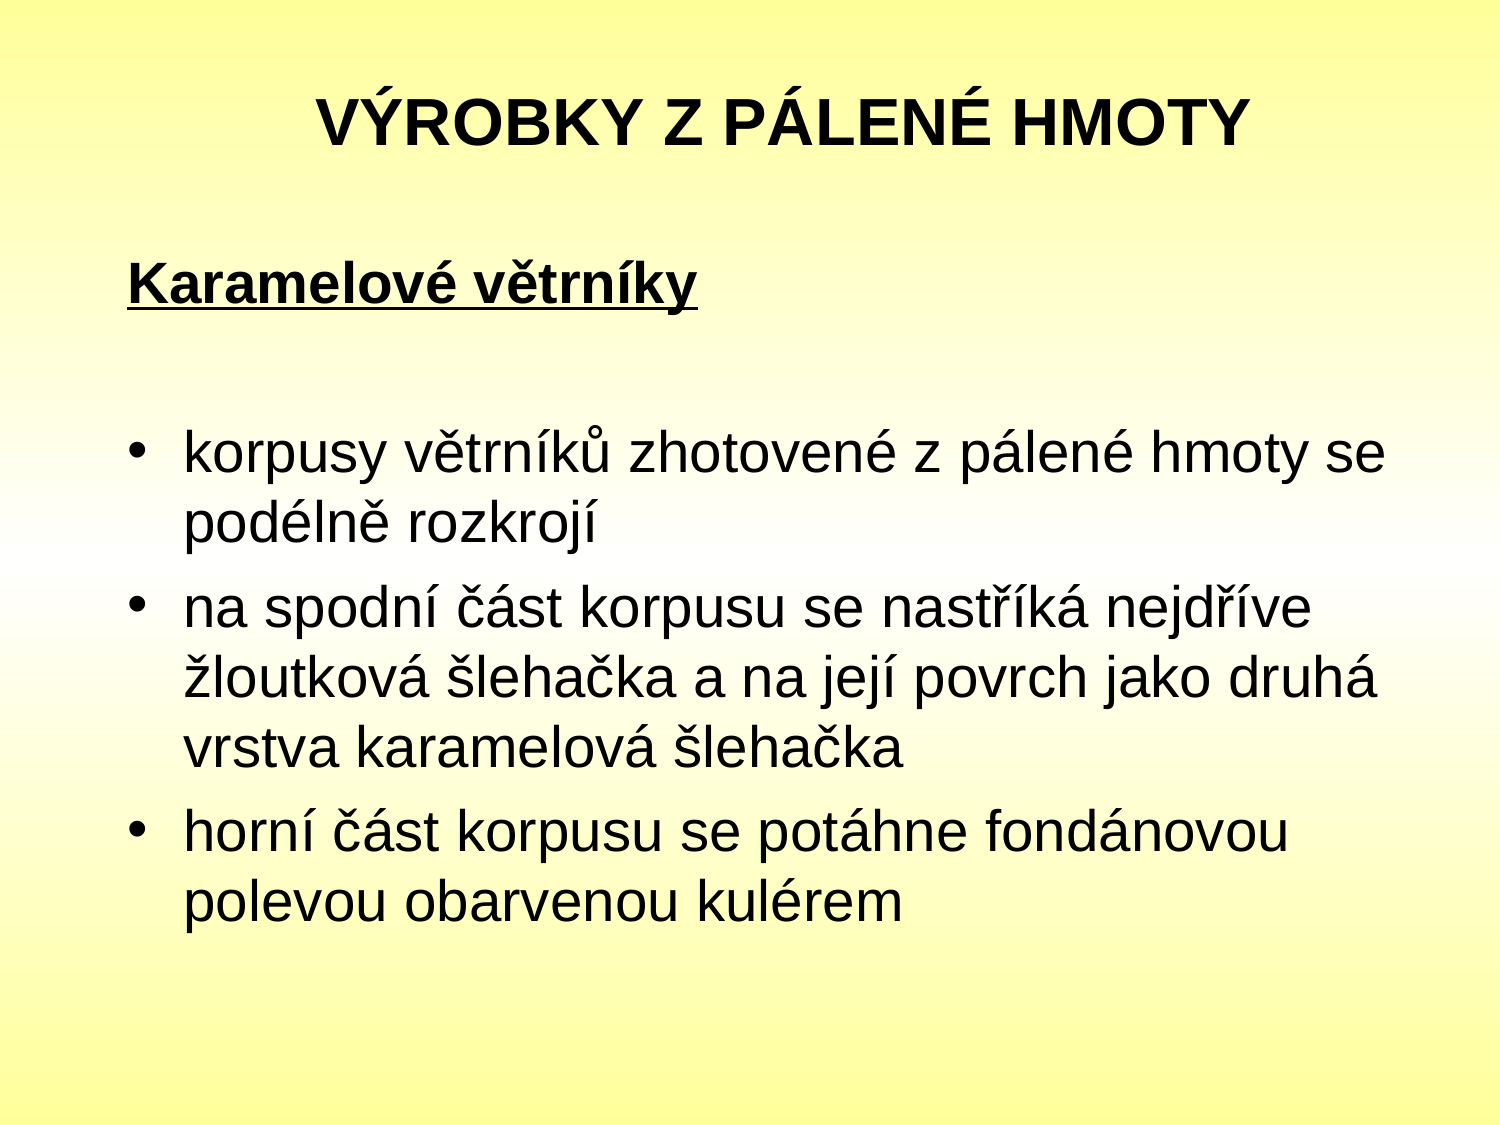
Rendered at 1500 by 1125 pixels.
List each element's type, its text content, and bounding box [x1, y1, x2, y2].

list Karamelové větrníky korpusy větrníků zhotovené z pálené hmoty se podélně rozkrojí na spodní část korpusu se nastříká nejdříve žloutková šlehačka a na její povrch jako druhá vrstva karamelová šlehačka horní část korpusu se potáhne fondánovou polevou obarvenou kulérem [112, 237, 1450, 988]
title VÝROBKY Z PÁLENÉ HMOTY [112, 0, 1438, 237]
